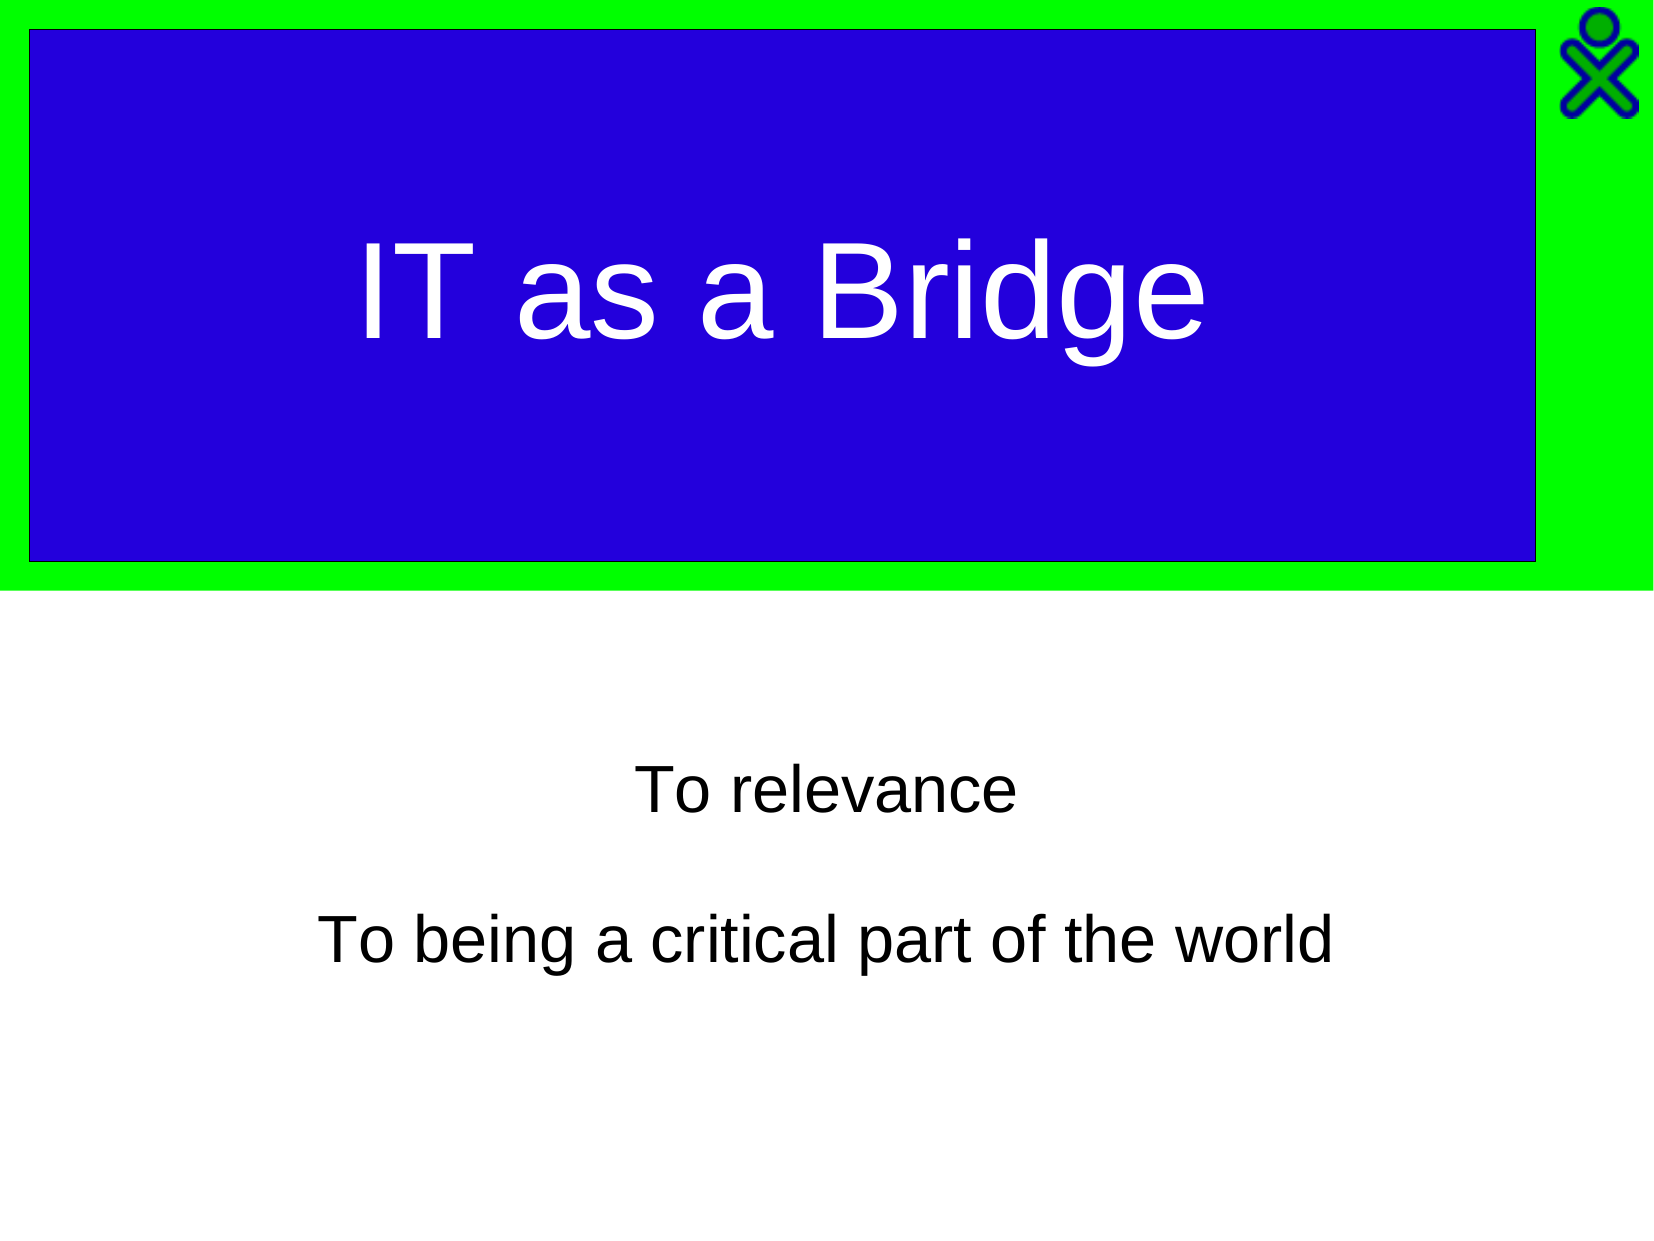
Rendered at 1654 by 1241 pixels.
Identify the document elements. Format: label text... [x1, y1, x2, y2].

subtitle To relevance To being a critical part of the world [82, 627, 1571, 1102]
picture [1559, 7, 1639, 119]
title IT as a Bridge [59, 56, 1506, 525]
